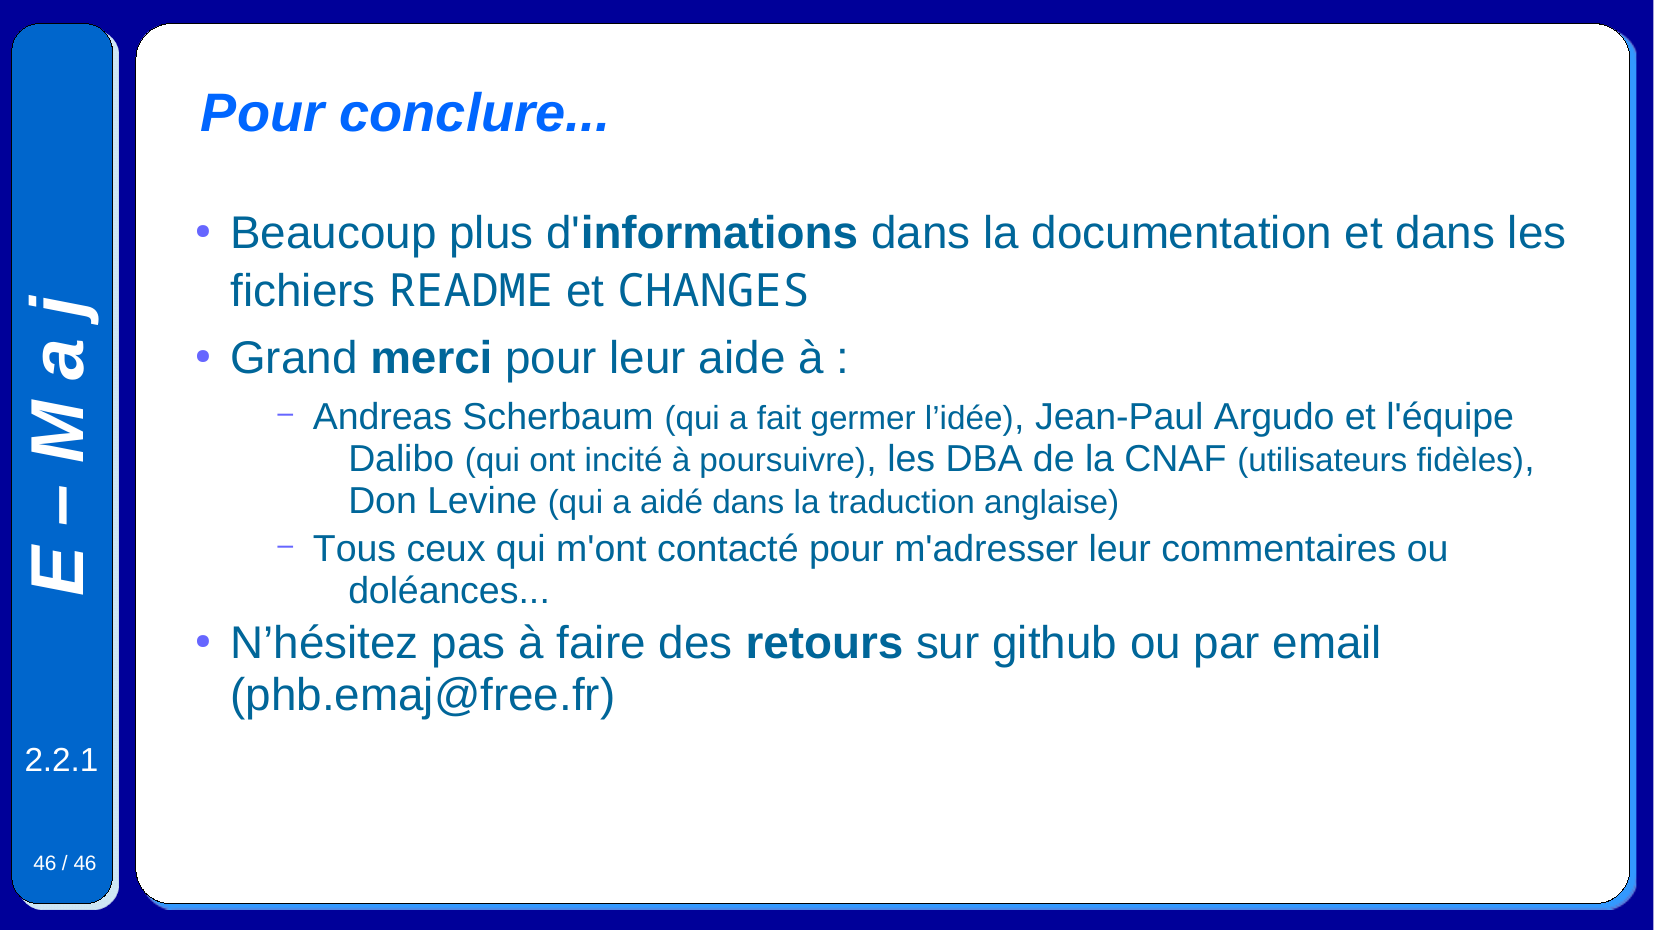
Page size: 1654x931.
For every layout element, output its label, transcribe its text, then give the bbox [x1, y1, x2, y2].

list Beaucoup plus d'informations dans la documentation et dans les fichiers README et CHANGES Grand merci pour leur aide à : Andreas Scherbaum (qui a fait germer l’idée), Jean-Paul Argudo et l'équipe Dalibo (qui ont incité à poursuivre), les DBA de la CNAF (utilisateurs fidèles), Don Levine (qui a aidé dans la traduction anglaise) Tous ceux qui m'ont contacté pour m'adresser leur commentaires ou doléances... N’hésitez pas à faire des retours sur github ou par email (phb.emaj@free.fr) [177, 206, 1587, 827]
title Pour conclure... [200, 34, 1575, 191]
